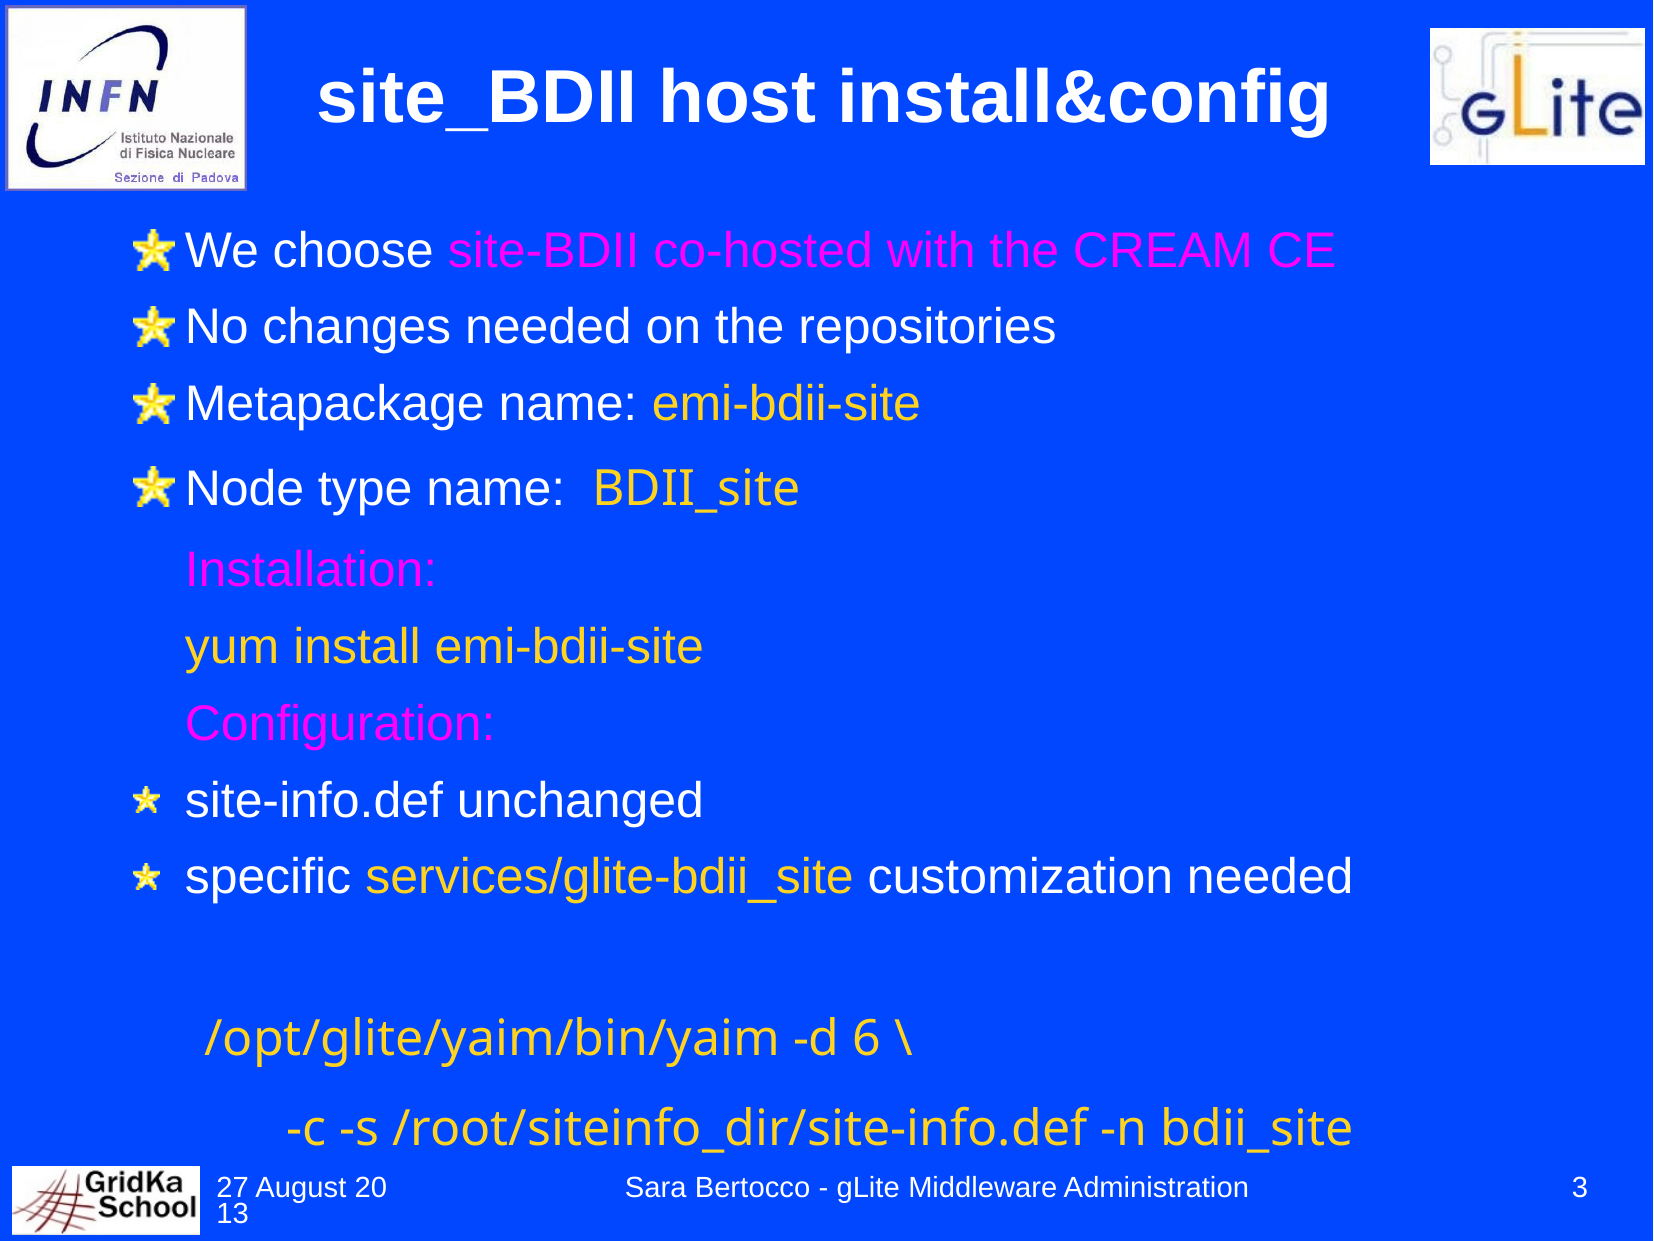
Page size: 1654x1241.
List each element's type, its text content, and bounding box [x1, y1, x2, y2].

picture [12, 1166, 200, 1235]
title site_BDII host install&config [247, 12, 1645, 181]
picture [1430, 28, 1645, 165]
text_box We choose site-BDII co-hosted with the CREAM CE No changes needed on the repositories Metapackage name: emi-bdii-site Node type name: BDII_site Installation: yum install emi-bdii-site Configuration: site-info.def unchanged specific services/glite-bdii_site customization needed /opt/glite/yaim/bin/yaim -d 6 \ -c -s /root/siteinfo_dir/site-info.def -n bdii_site [119, 214, 1540, 1214]
picture [5, 5, 247, 191]
